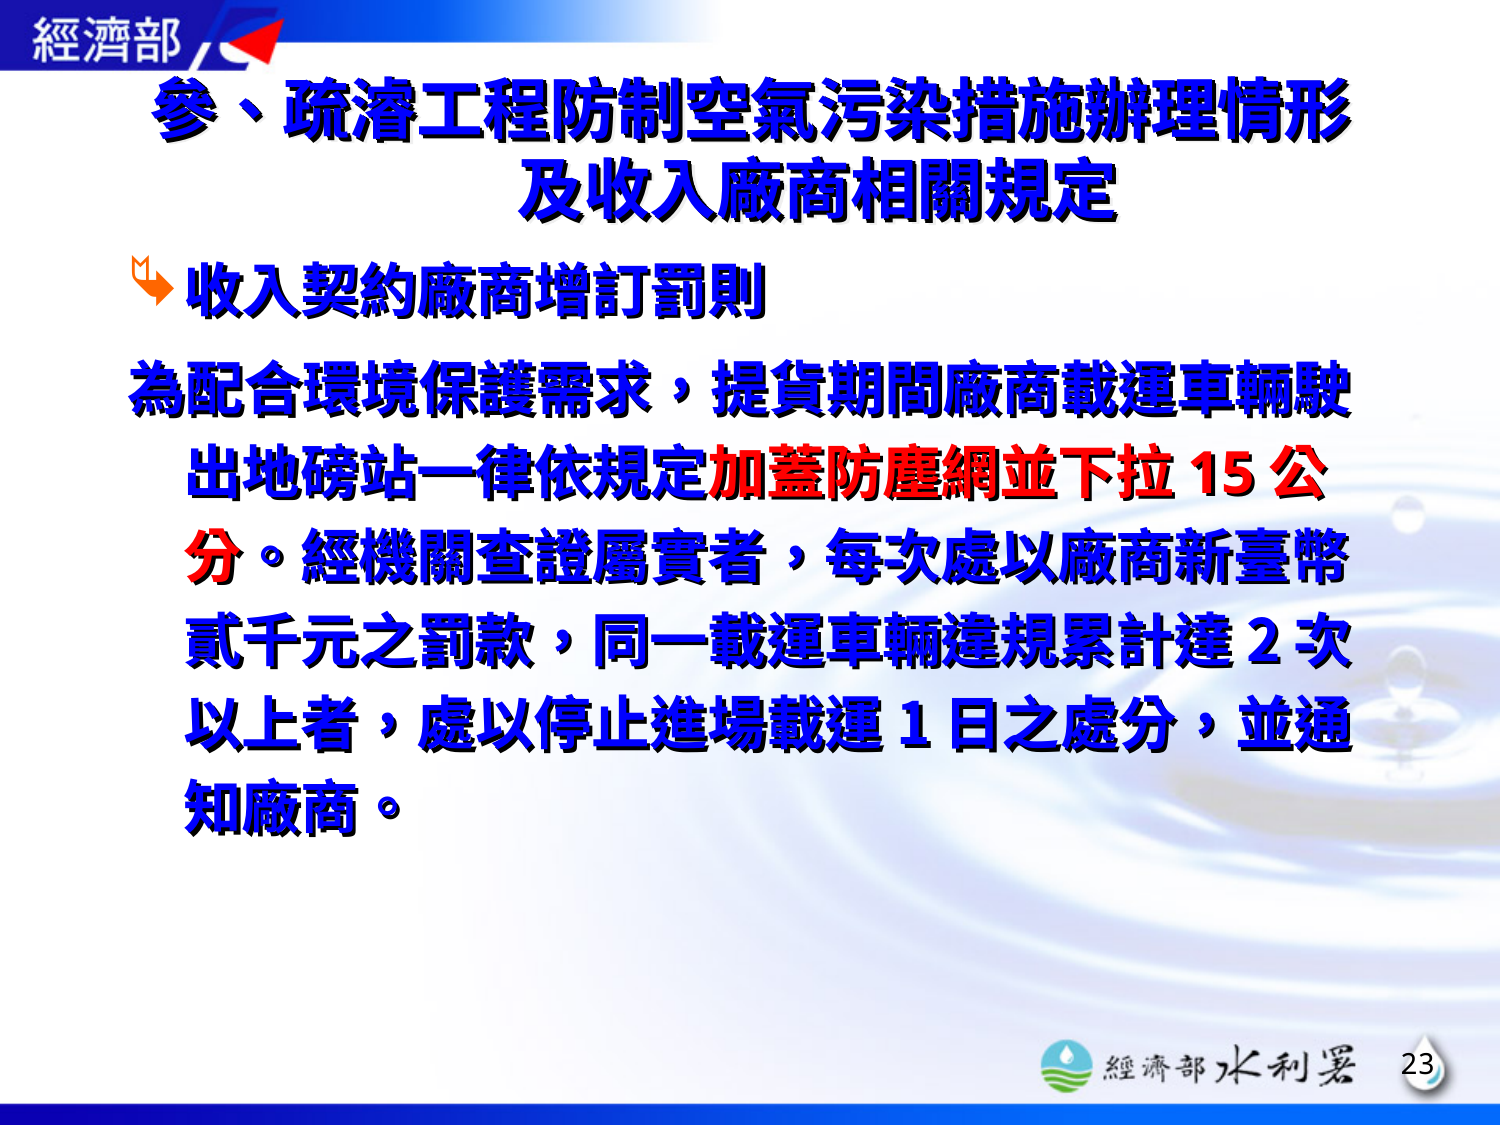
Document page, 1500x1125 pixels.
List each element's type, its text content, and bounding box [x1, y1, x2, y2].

text_box <編號> [1362, 1037, 1450, 1113]
picture [0, 0, 1500, 1125]
title 參、疏濬工程防制空氣污染措施辦理情形 及收入廠商相關規定 [41, 137, 1459, 238]
list 收入契約廠商增訂罰則 為配合環境保護需求，提貨期間廠商載運車輛駛出地磅站一律依規定加蓋防塵網並下拉15公分。經機關查證屬實者，每次處以廠商新臺幣貳千元之罰款，同一載運車輛違規累計達2次以上者，處以停止進場載運1日之處分，並通知廠商。 [112, 231, 1388, 965]
